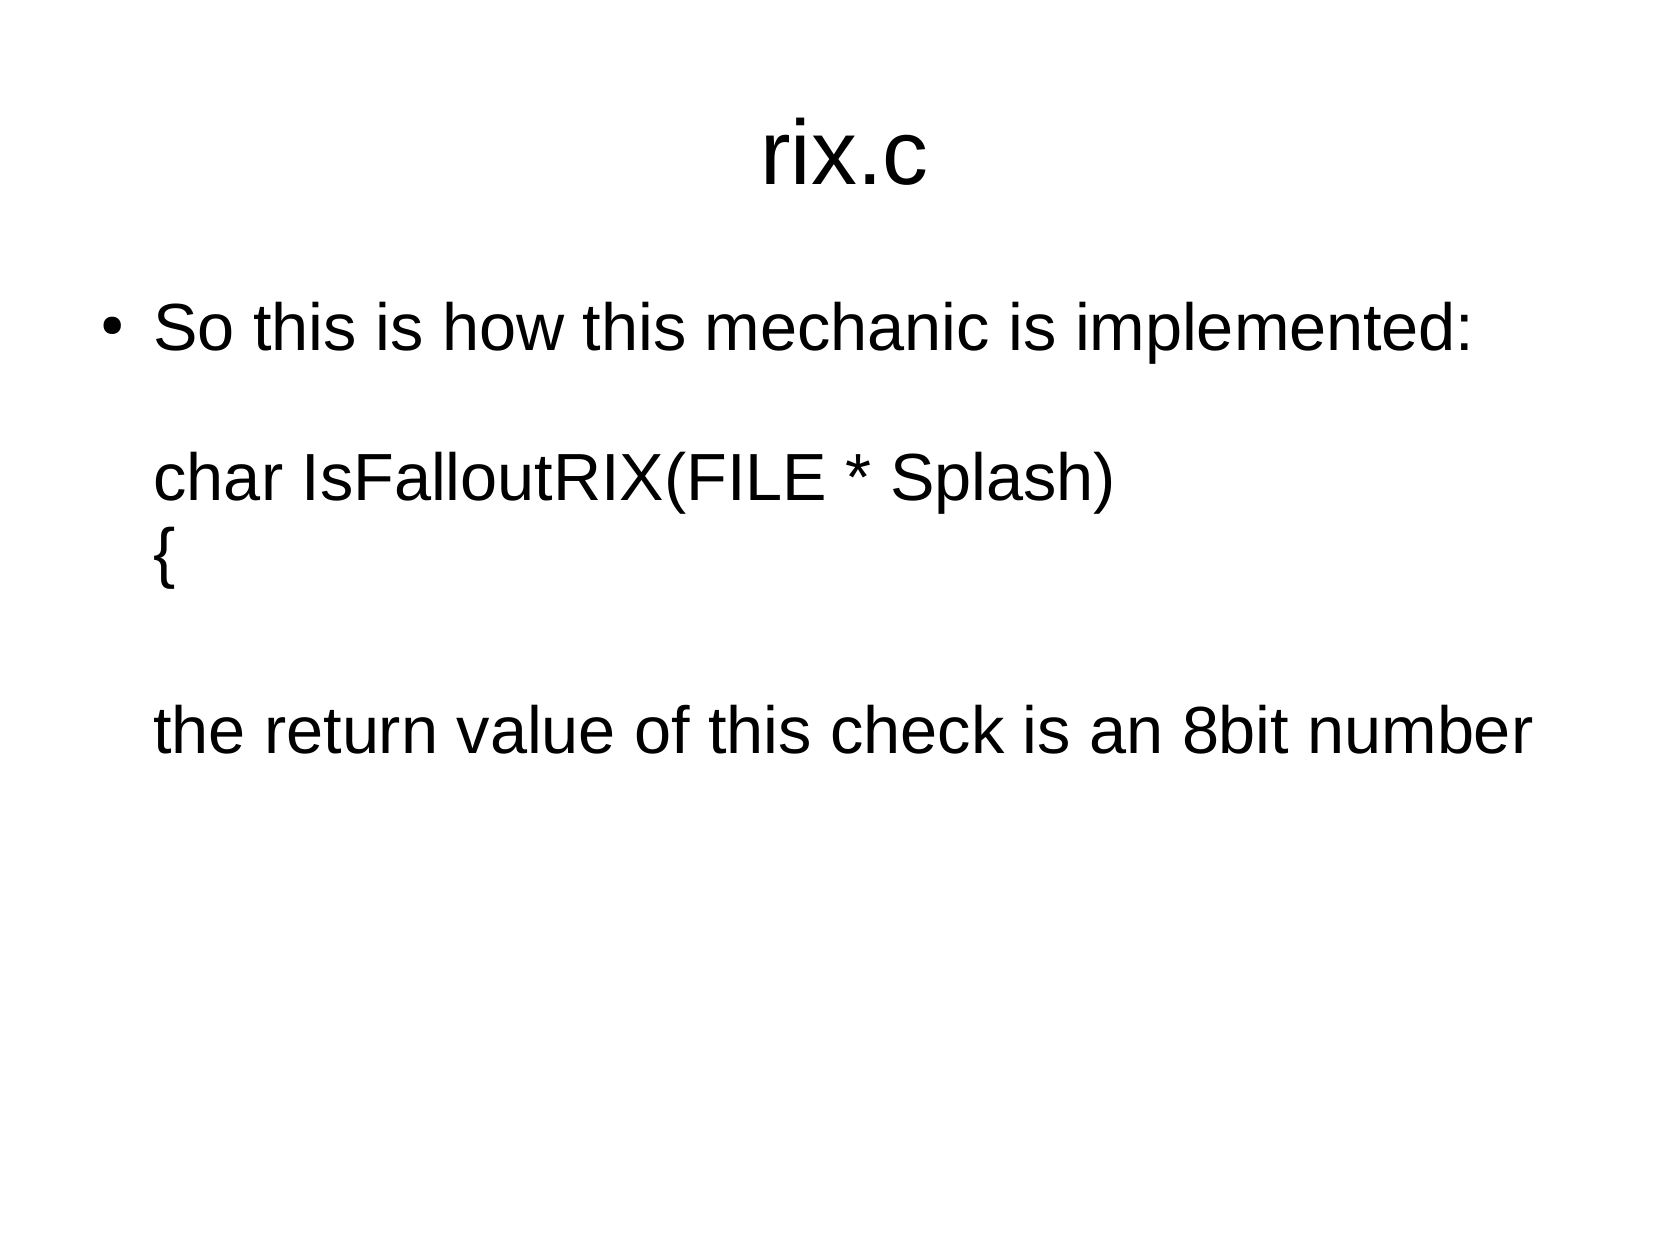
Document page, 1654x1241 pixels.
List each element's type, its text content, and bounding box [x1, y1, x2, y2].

title rix.c [82, 49, 1571, 257]
list So this is how this mechanic is implemented: char IsFalloutRIX(FILE * Splash) { the return value of this check is an 8bit number [82, 290, 1571, 1010]
